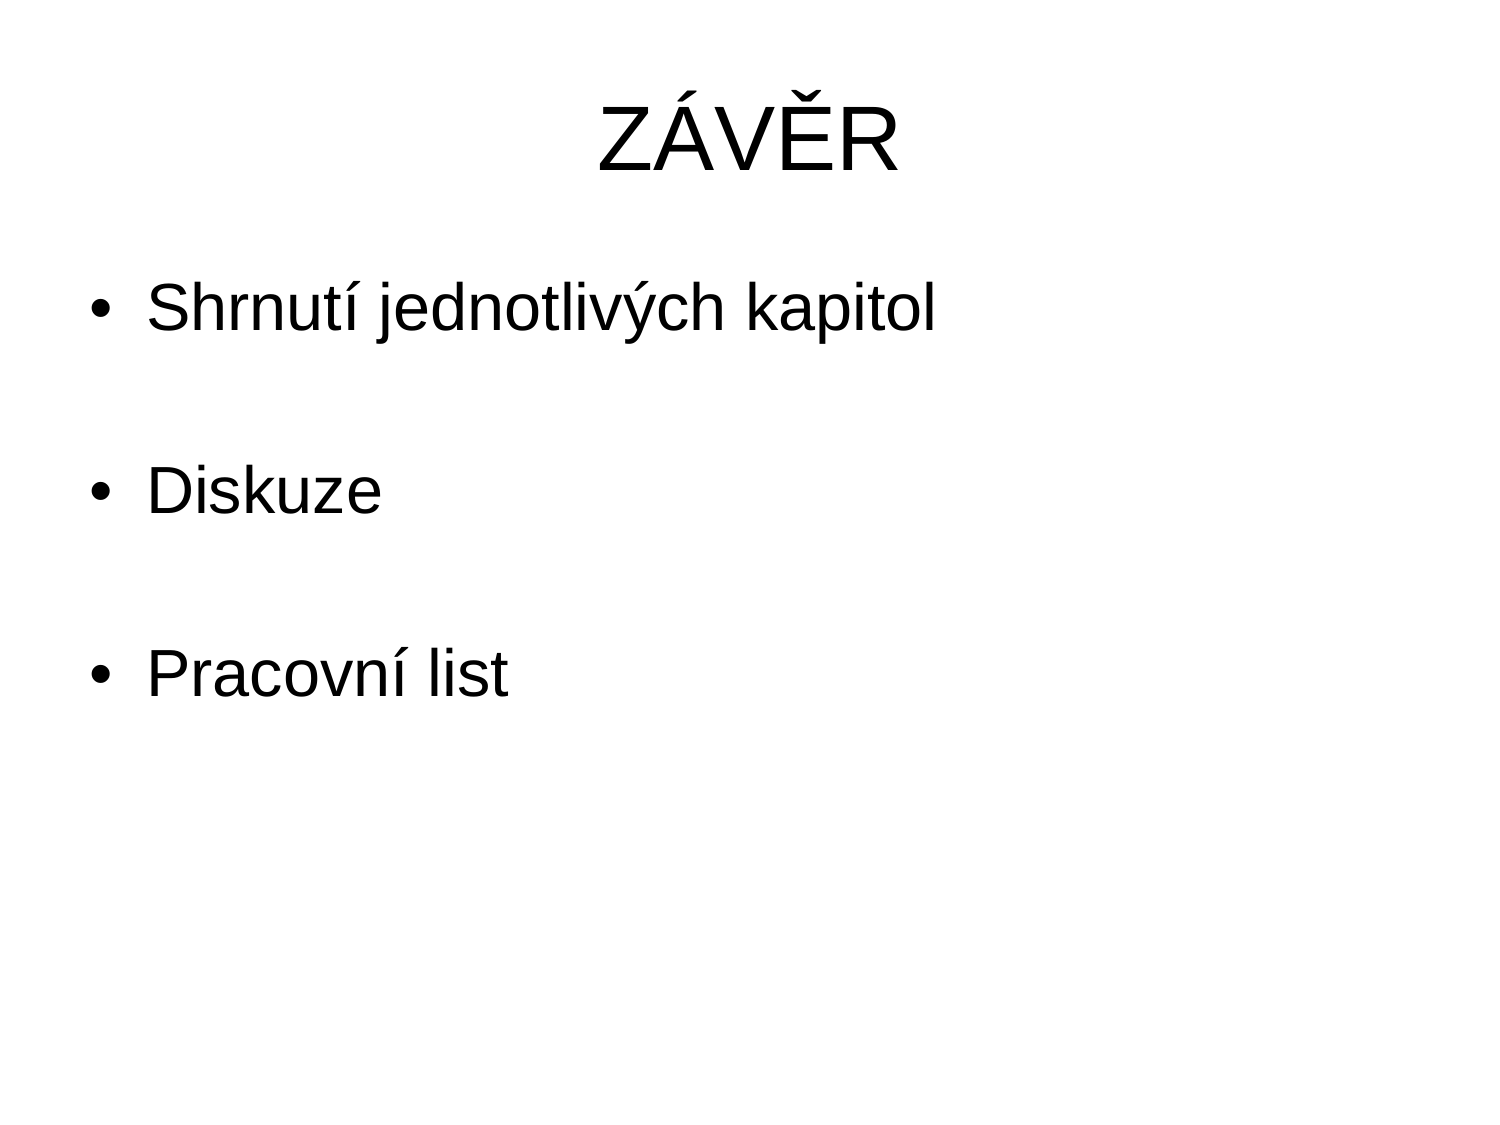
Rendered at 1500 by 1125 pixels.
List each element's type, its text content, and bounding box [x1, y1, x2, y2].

title ZÁVĚR [75, 45, 1426, 233]
list Shrnutí jednotlivých kapitol Diskuze Pracovní list [75, 262, 1426, 1006]
